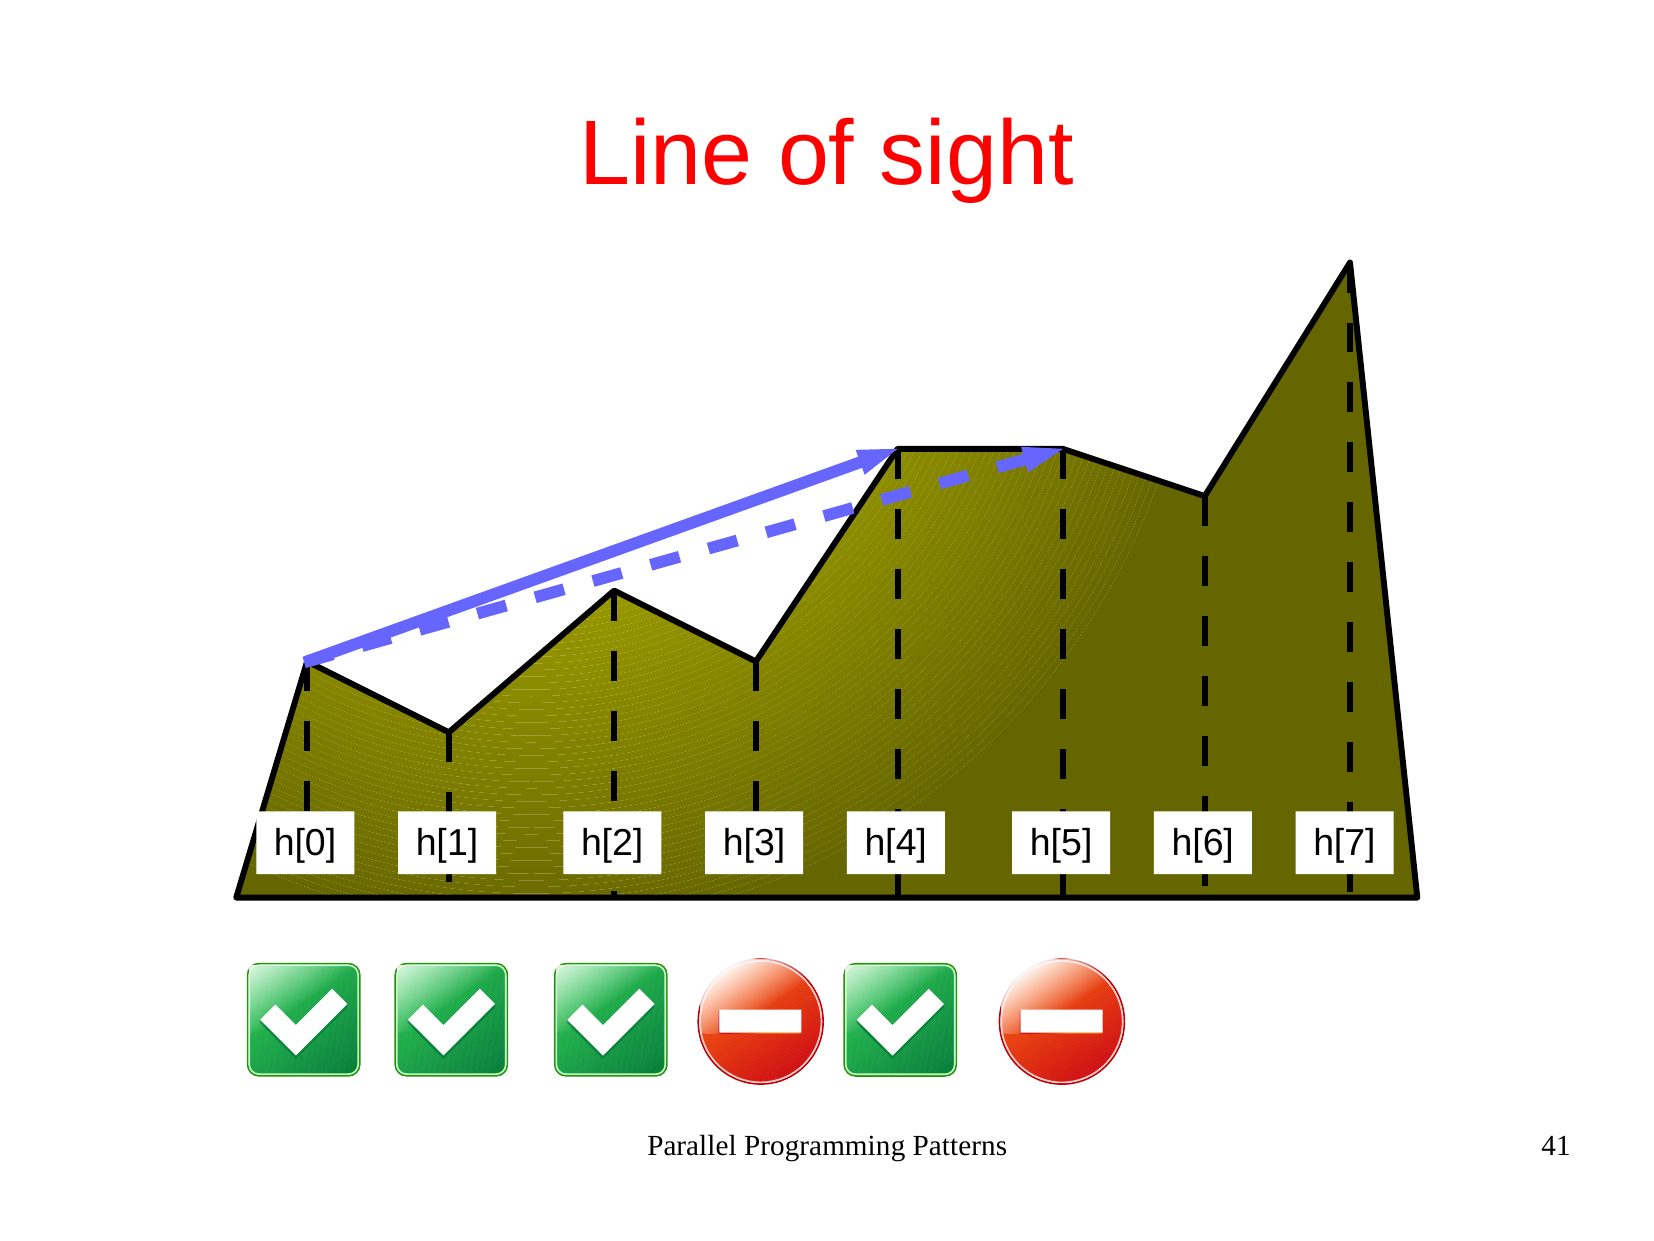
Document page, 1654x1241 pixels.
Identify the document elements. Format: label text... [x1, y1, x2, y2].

text_box h[6] [1153, 811, 1252, 875]
text_box h[5] [1012, 811, 1111, 875]
title Line of sight [82, 49, 1571, 257]
picture [212, 931, 1152, 1111]
text_box h[3] [705, 811, 804, 875]
text_box h[4] [846, 811, 945, 875]
text_box h[7] [1295, 811, 1394, 875]
text_box h[1] [398, 811, 497, 875]
text_box h[2] [563, 811, 662, 875]
text_box h[0] [256, 811, 355, 875]
text_box [236, 267, 1418, 898]
